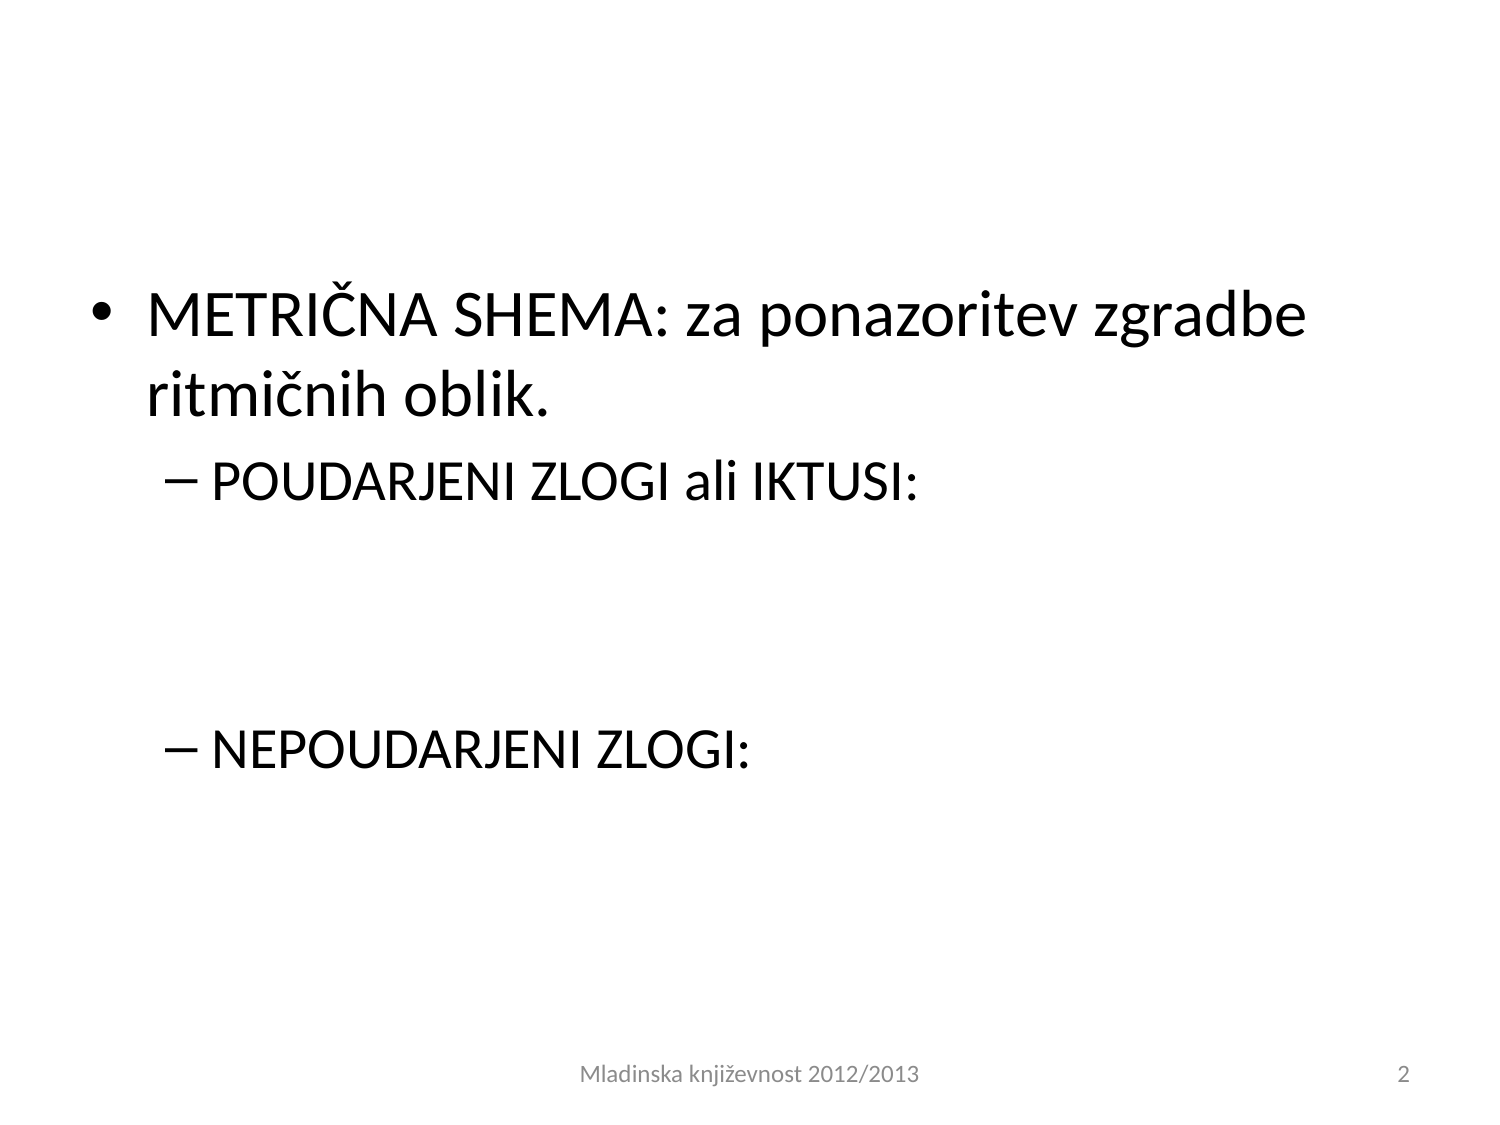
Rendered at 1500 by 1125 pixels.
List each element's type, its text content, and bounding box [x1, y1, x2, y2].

slide_number <number> [1074, 1042, 1425, 1103]
footer Mladinska književnost 2012/2013 [512, 1042, 988, 1103]
list METRIČNA SHEMA: za ponazoritev zgradbe ritmičnih oblik. POUDARJENI ZLOGI ali IKTUSI: NEPOUDARJENI ZLOGI: [75, 262, 1425, 1005]
